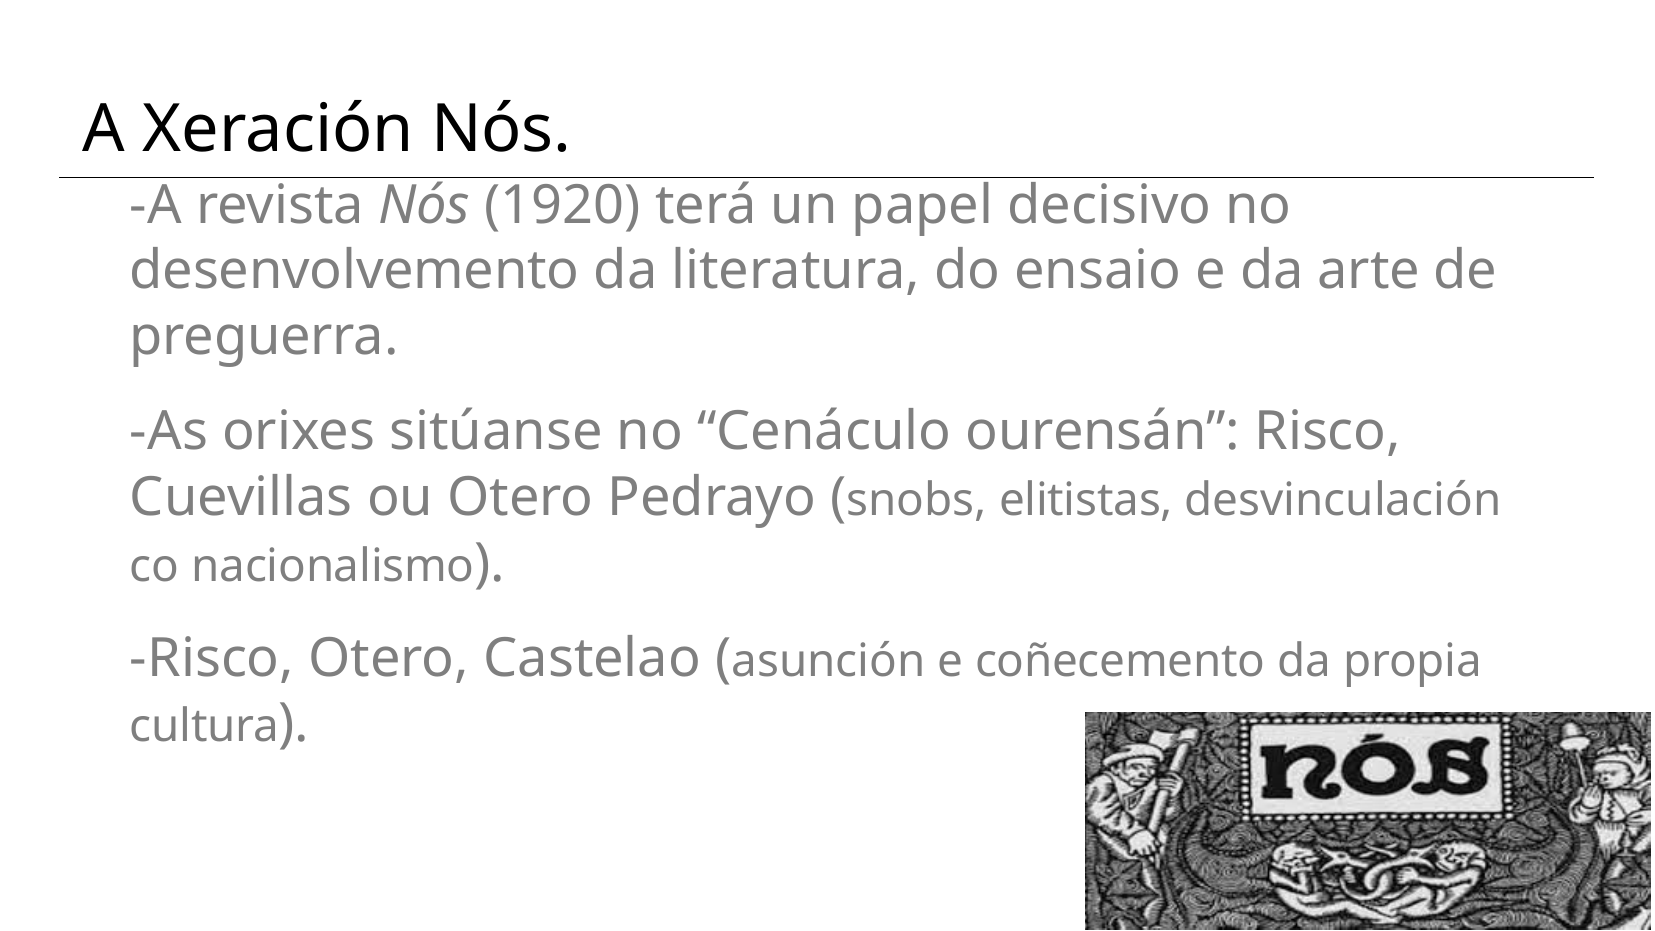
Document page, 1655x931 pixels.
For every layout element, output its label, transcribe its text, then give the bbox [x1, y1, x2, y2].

picture [1085, 712, 1651, 931]
title A Xeración Nós. [80, 63, 1256, 167]
text_box -A revista Nós (1920) terá un papel decisivo no desenvolvemento da literatura, do ensaio e da arte de preguerra. -As orixes sitúanse no “Cenáculo ourensán”: Risco, Cuevillas ou Otero Pedrayo (snobs, elitistas, desvinculación co nacionalismo). -Risco, Otero, Castelao (asunción e coñecemento da propia cultura). [127, 167, 1603, 753]
